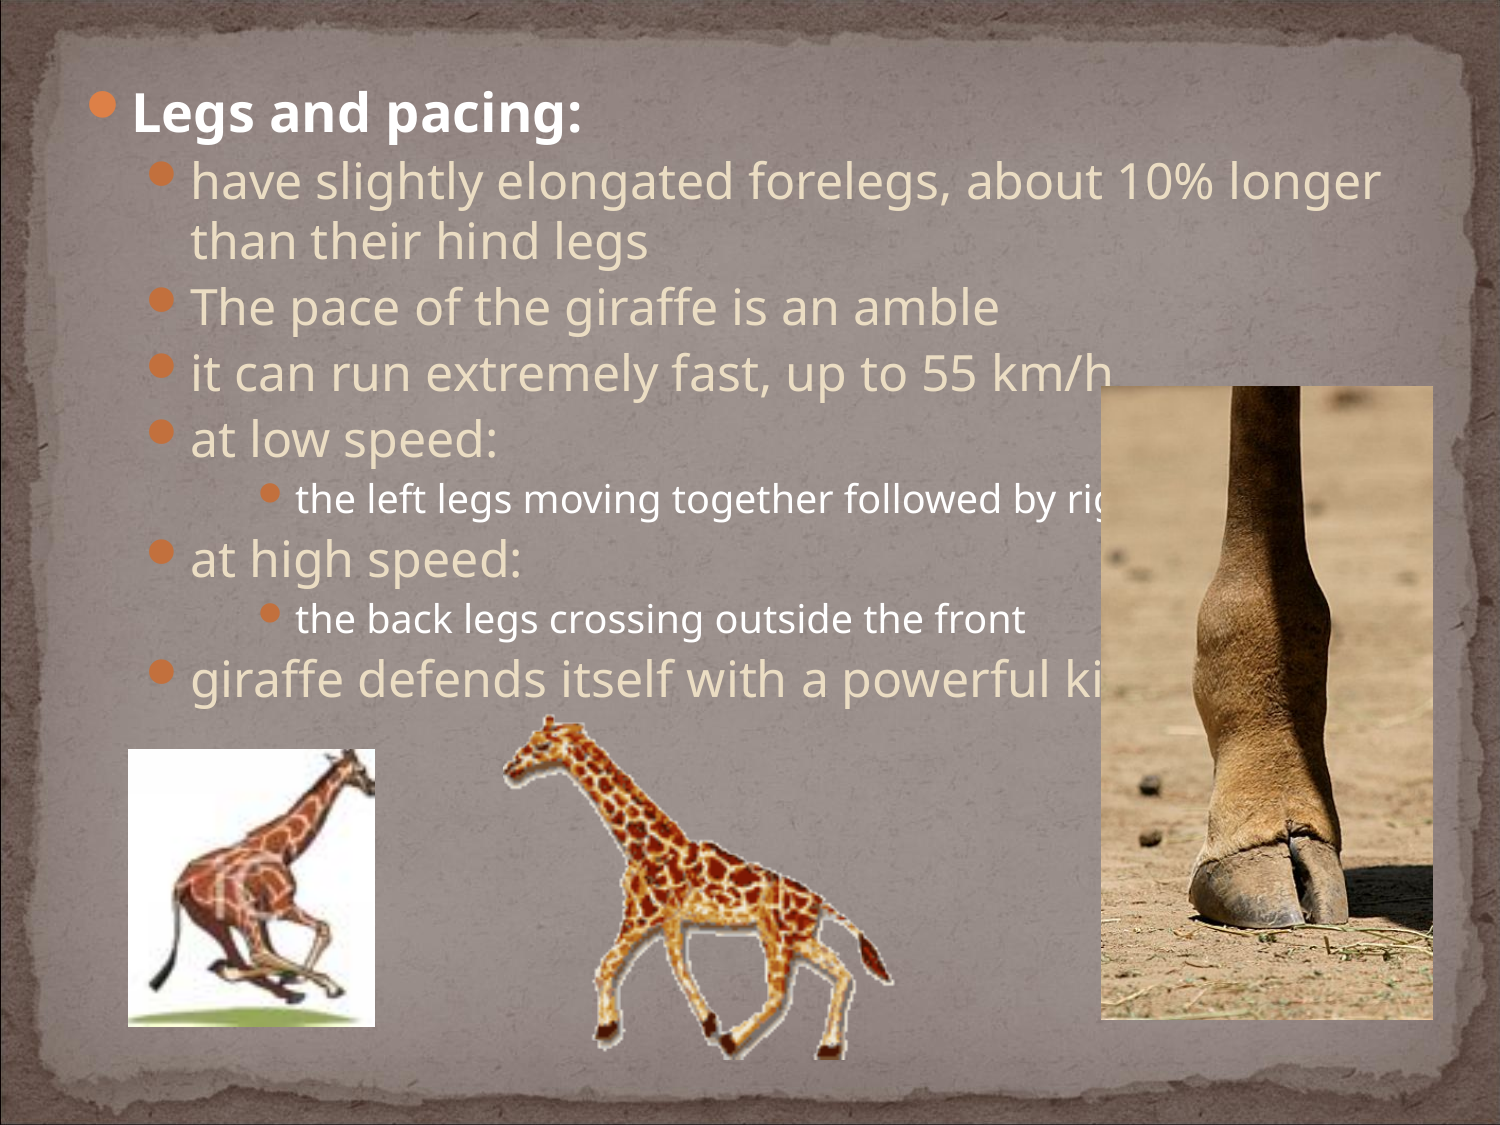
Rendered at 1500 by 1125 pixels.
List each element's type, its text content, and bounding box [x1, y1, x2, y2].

picture [0, 0, 1500, 1125]
list Legs and pacing: have slightly elongated forelegs, about 10% longer than their hind legs The pace of the giraffe is an amble it can run extremely fast, up to 55 km/h at low speed: the left legs moving together followed by right at high speed: the back legs crossing outside the front giraffe defends itself with a powerful kick [70, 70, 1421, 739]
